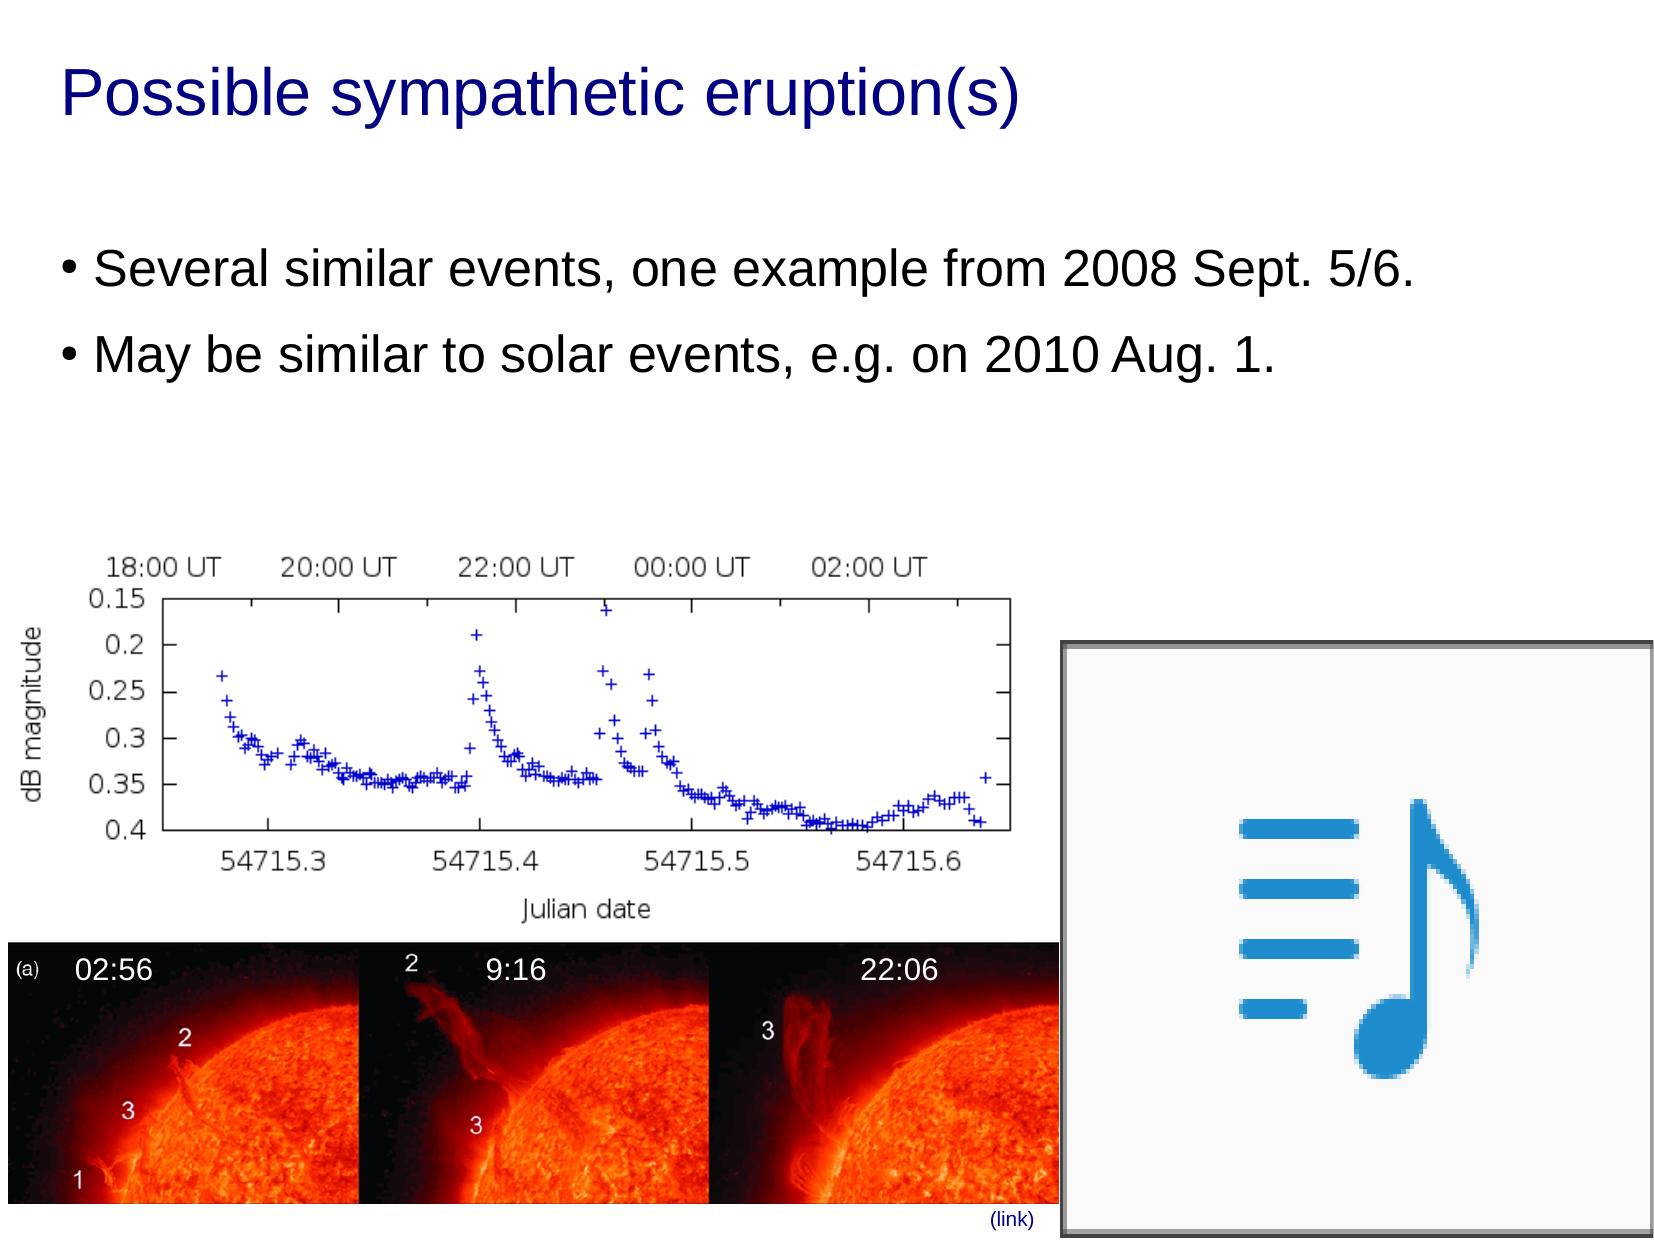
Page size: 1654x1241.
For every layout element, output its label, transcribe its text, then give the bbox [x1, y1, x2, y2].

text_box 9:16 [470, 944, 606, 995]
text_box Several similar events, one example from 2008 Sept. 5/6. May be similar to solar events, e.g. on 2010 Aug. 1. [60, 210, 1591, 421]
text_box 22:06 [845, 944, 981, 995]
picture [8, 941, 1058, 1204]
text_box [1058, 638, 1654, 1239]
text_box (link) [975, 1204, 1058, 1239]
text_box 02:56 [60, 944, 196, 995]
picture [8, 536, 1059, 931]
text_box Possible sympathetic eruption(s) [60, 34, 1516, 150]
